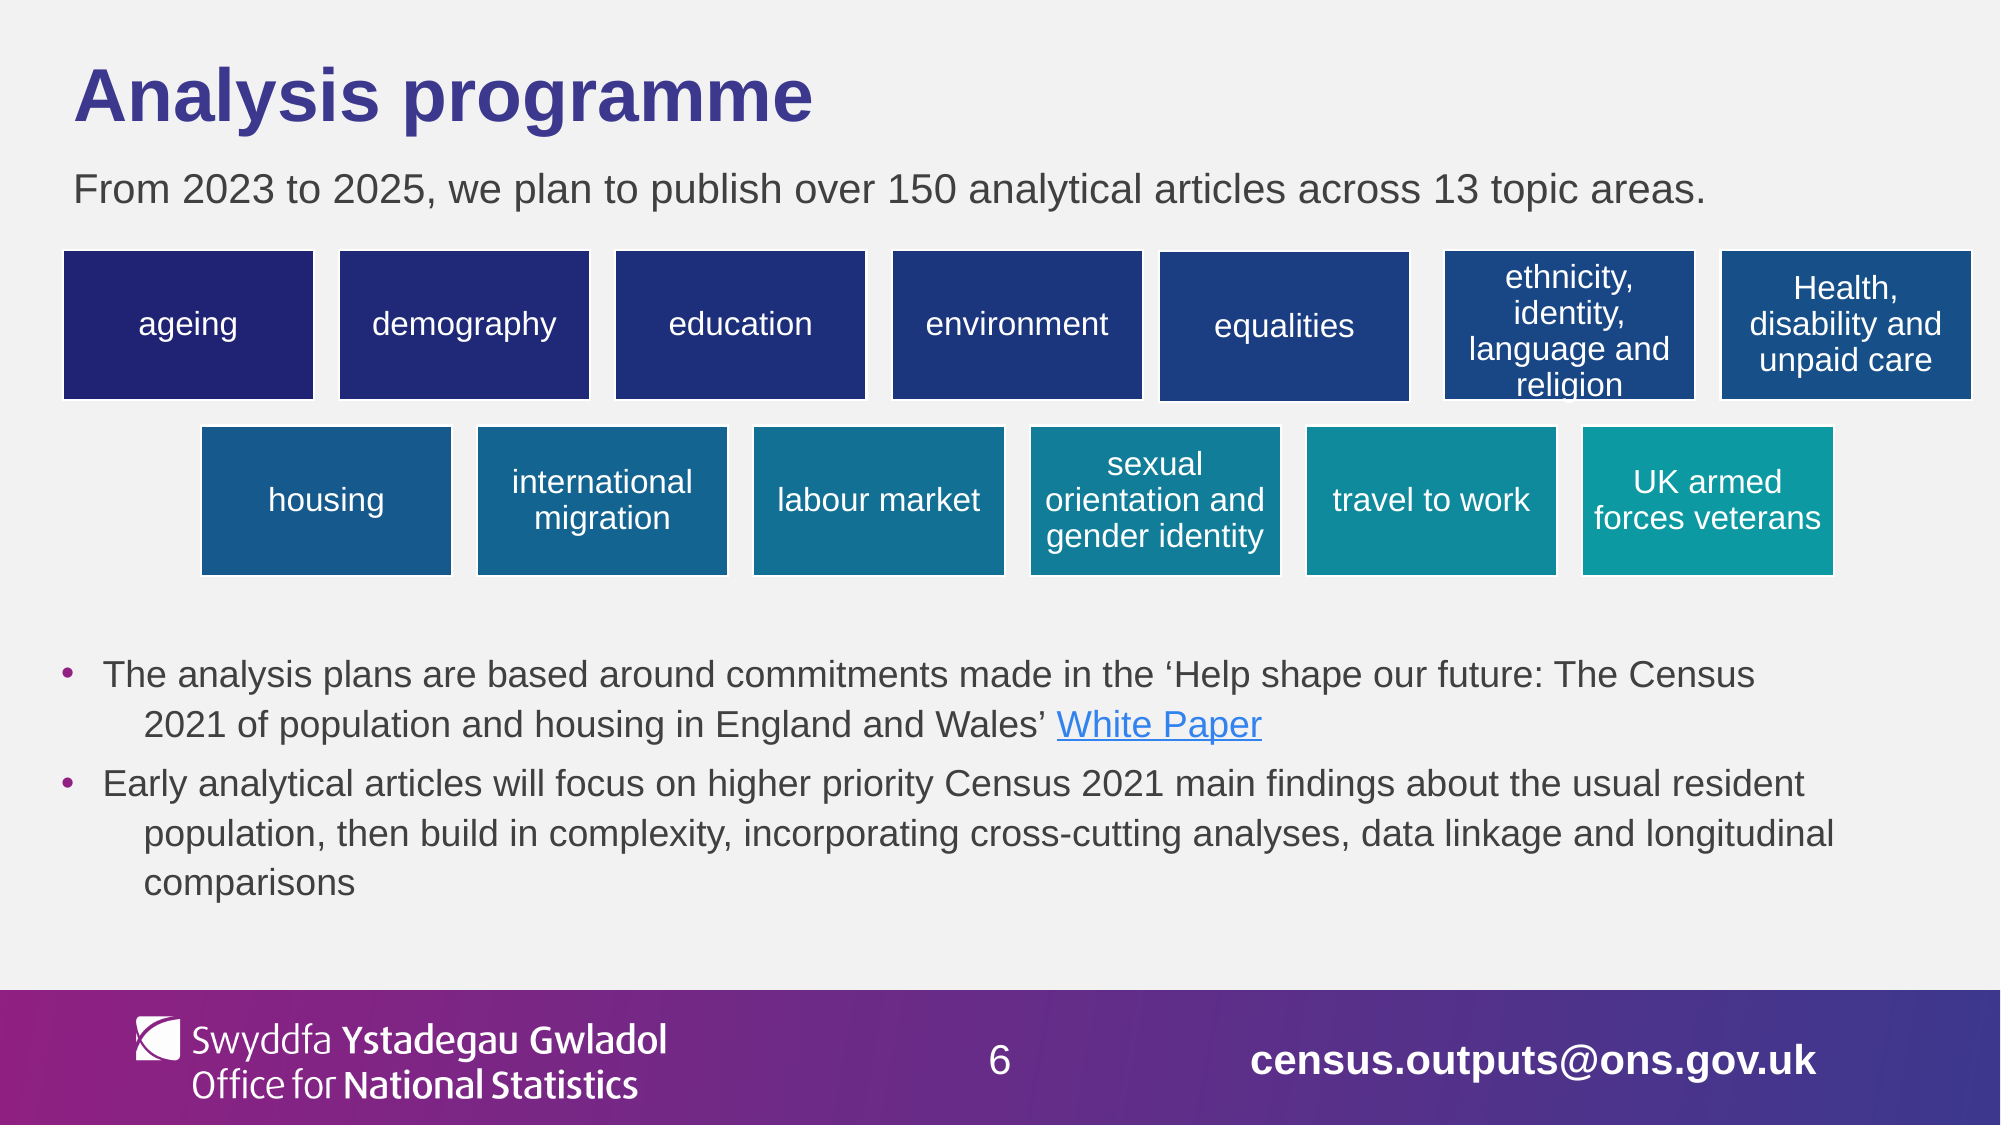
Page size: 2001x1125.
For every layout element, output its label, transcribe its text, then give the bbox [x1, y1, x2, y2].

text_box ethnicity, identity, language and religion [1444, 249, 1696, 401]
text_box ageing [62, 249, 314, 401]
text_box international migration [477, 425, 729, 577]
title Analysis programme [73, 53, 1799, 140]
text_box labour market [753, 425, 1005, 577]
text_box The analysis plans are based around commitments made in the ‘Help shape our future: The Census 2021 of population and housing in England and Wales’ White Paper​​ Early analytical articles will focus on higher priority Census 2021 main findings about the usual resident population, then build in complexity, incorporating cross-cutting analyses, data linkage and longitudinal comparisons [61, 645, 1974, 903]
text_box census.outputs@ons.gov.uk [1235, 1025, 1866, 1086]
text_box equalities [1159, 250, 1411, 402]
text_box Health, disability and unpaid care [1720, 249, 1972, 401]
text_box education [615, 249, 867, 401]
text_box housing [200, 425, 453, 577]
text_box UK armed forces veterans [1582, 425, 1834, 577]
text_box 6 [764, 1025, 1235, 1086]
text_box travel to work [1306, 425, 1558, 577]
text_box demography [338, 249, 591, 401]
text_box environment [891, 249, 1143, 401]
text_box sexual orientation and gender identity [1029, 425, 1281, 577]
list From 2023 to 2025, we plan to publish over 150 analytical articles across 13 topic areas. [73, 156, 1801, 209]
